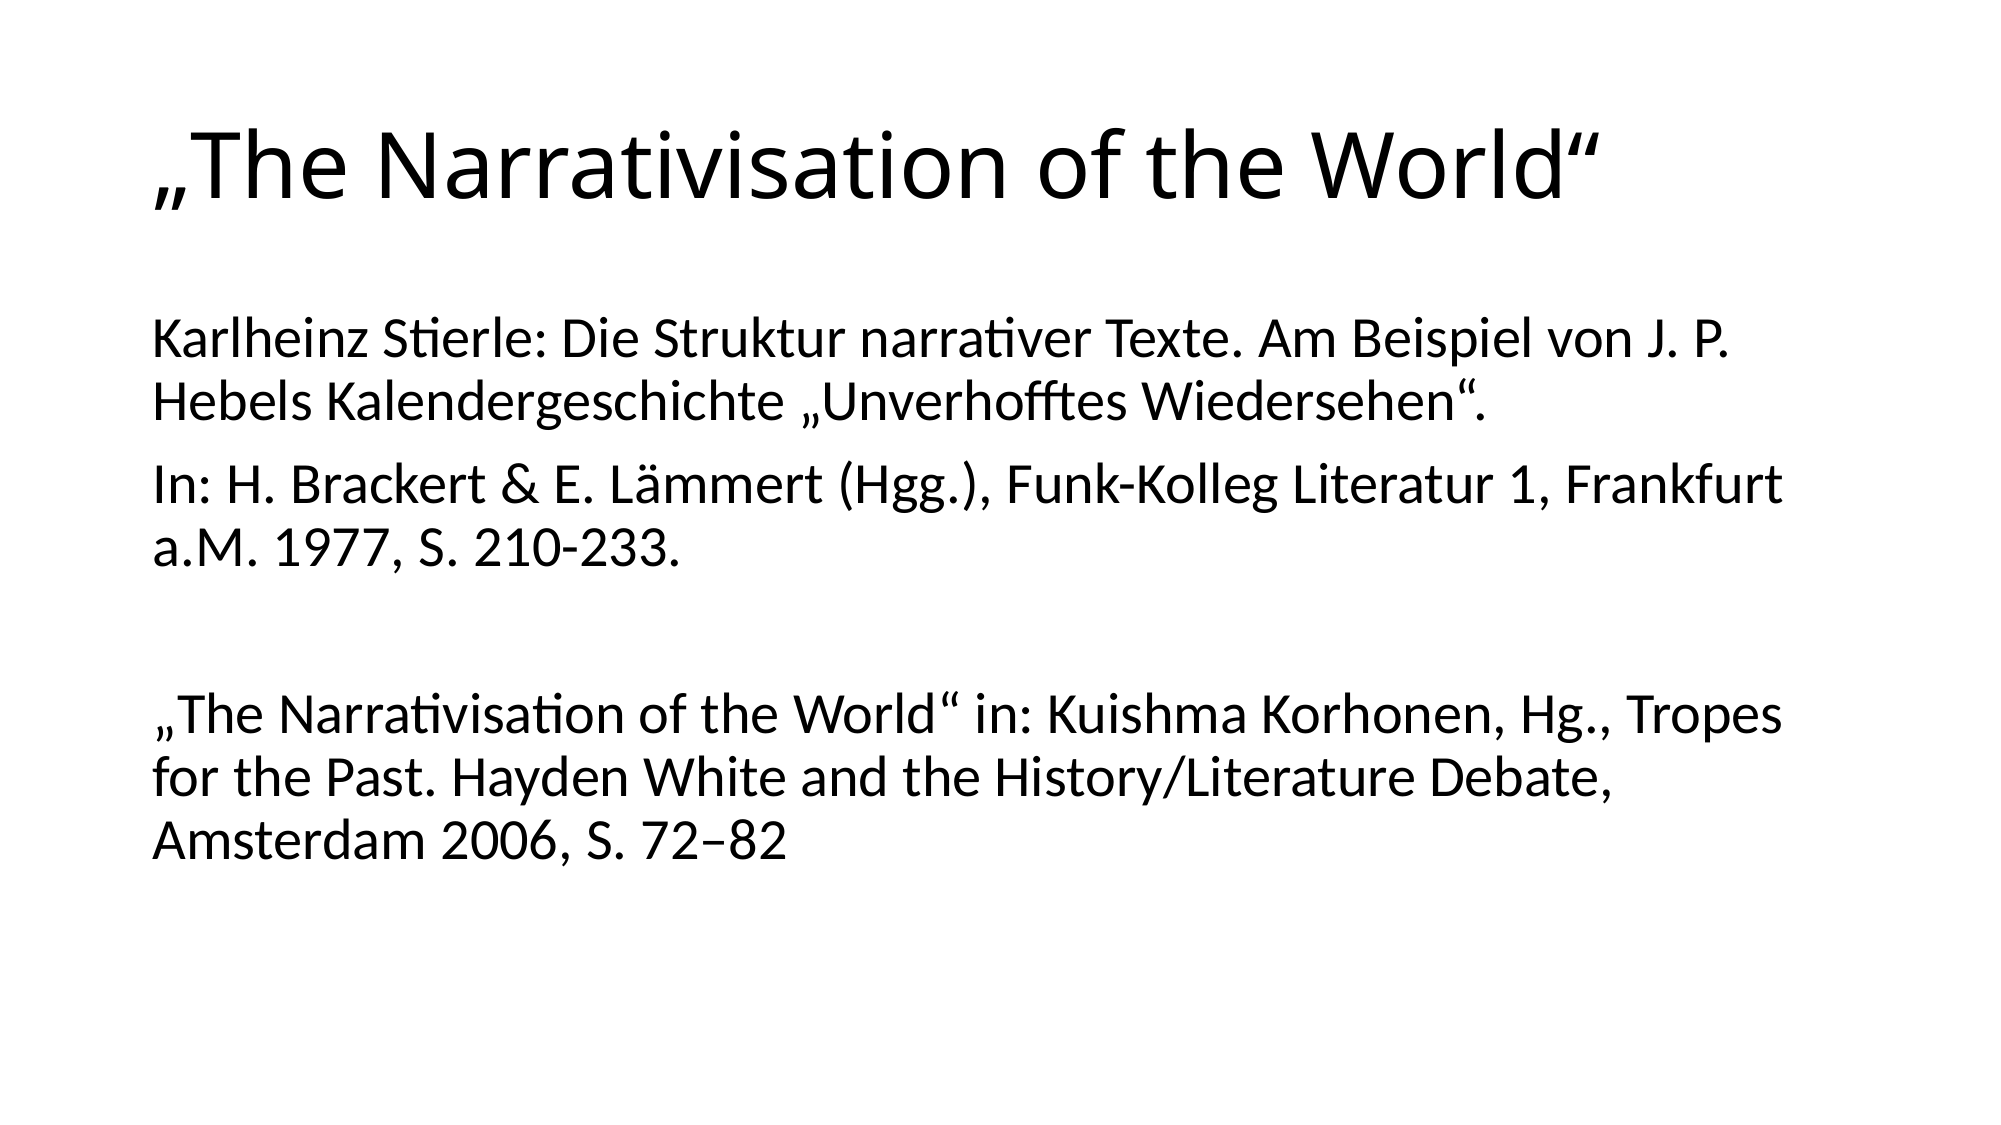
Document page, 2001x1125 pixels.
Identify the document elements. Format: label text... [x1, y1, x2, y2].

title „The Narrativisation of the World“ [137, 59, 1863, 278]
list Karlheinz Stierle: Die Struktur narrativer Texte. Am Beispiel von J. P. Hebels Kalendergeschichte „Unverhofftes Wiedersehen“. In: H. Brackert & E. Lämmert (Hgg.), Funk-Kolleg Literatur 1, Frankfurt a.M. 1977, S. 210-233. „The Narrativisation of the World“ in: Kuishma Korhonen, Hg., Tropes for the Past. Hayden White and the History/Literature Debate, Amsterdam 2006, S. 72–82 [137, 299, 1863, 1014]
